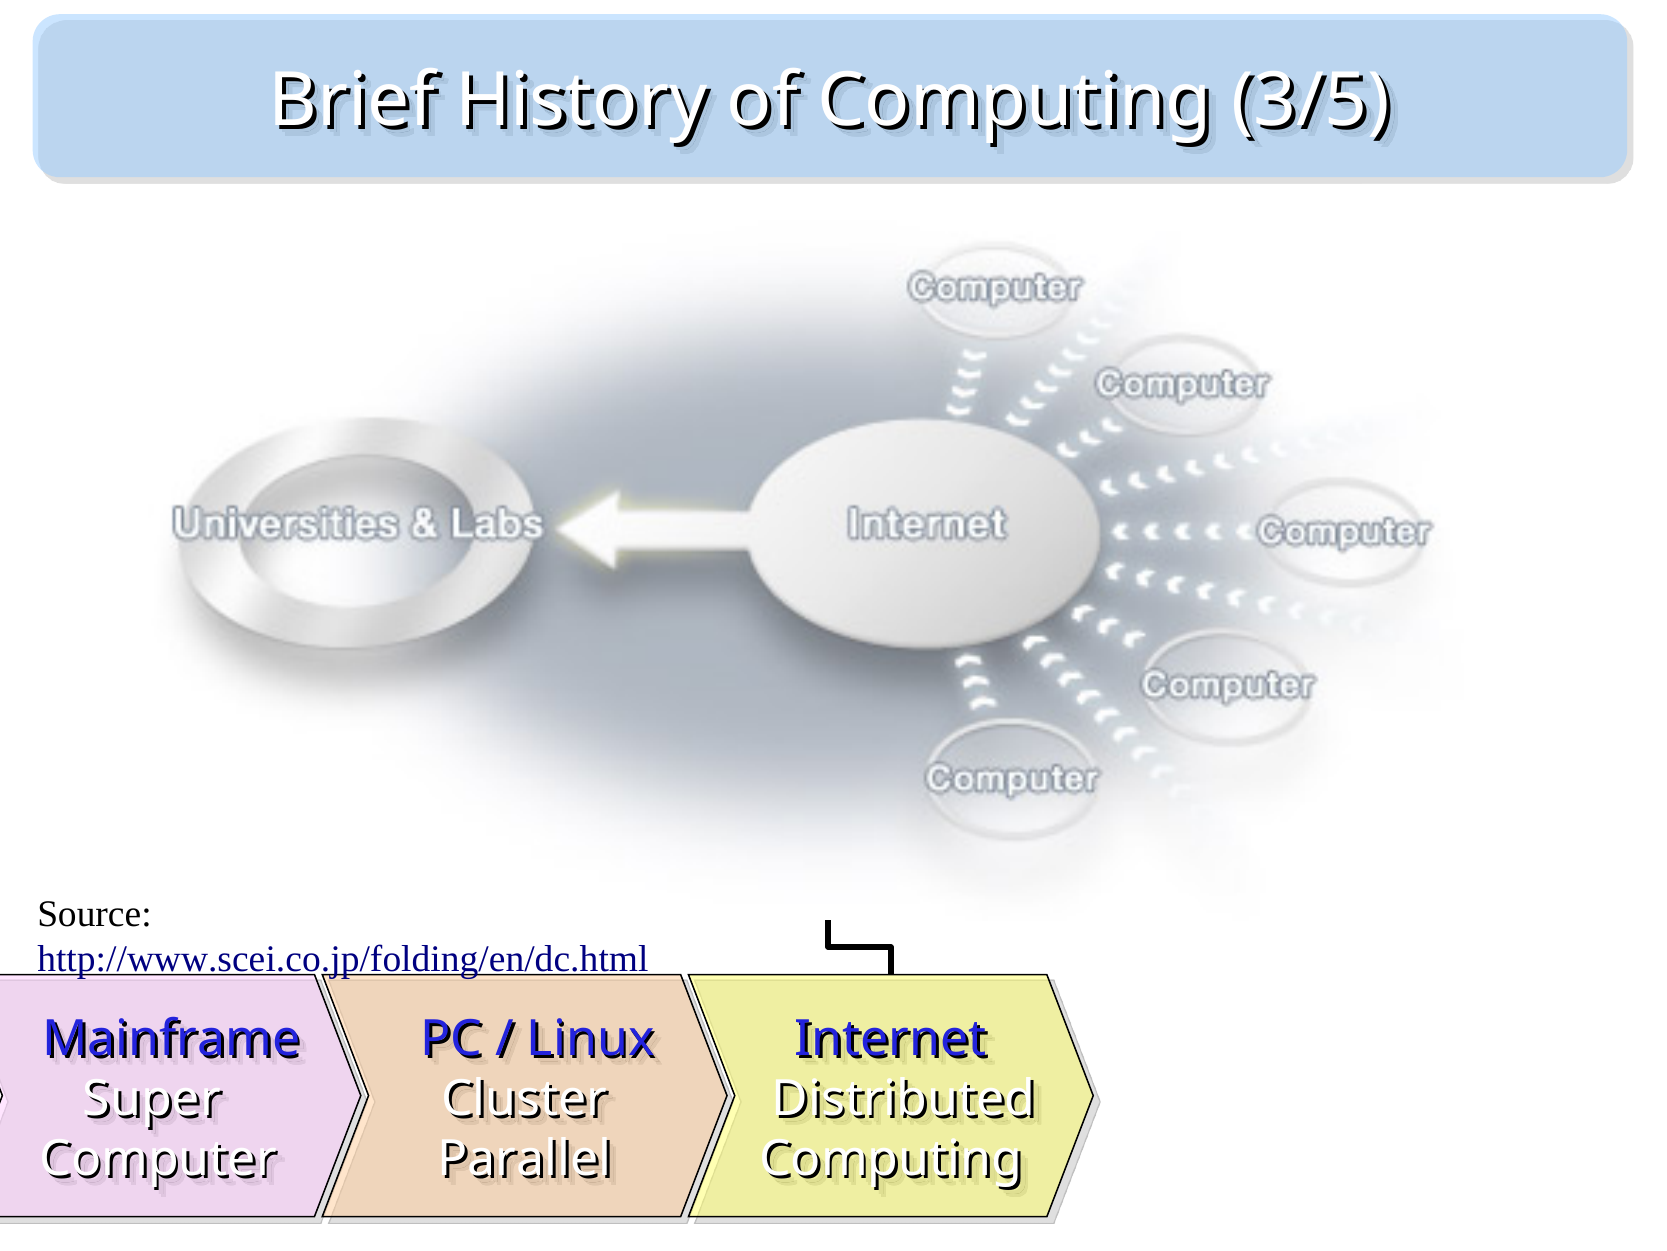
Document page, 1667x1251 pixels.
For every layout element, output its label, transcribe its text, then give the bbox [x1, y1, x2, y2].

text_box Brief History of Computing (3/5) [32, 14, 1628, 178]
text_box Internet Distributed Computing [688, 974, 1094, 1217]
text_box Source: http://www.scei.co.jp/folding/en/dc.html [22, 881, 789, 942]
text_box PC / Linux Cluster Parallel [322, 974, 728, 1217]
picture [148, 211, 1509, 921]
text_box Mainframe Super Computer [0, 974, 361, 1217]
